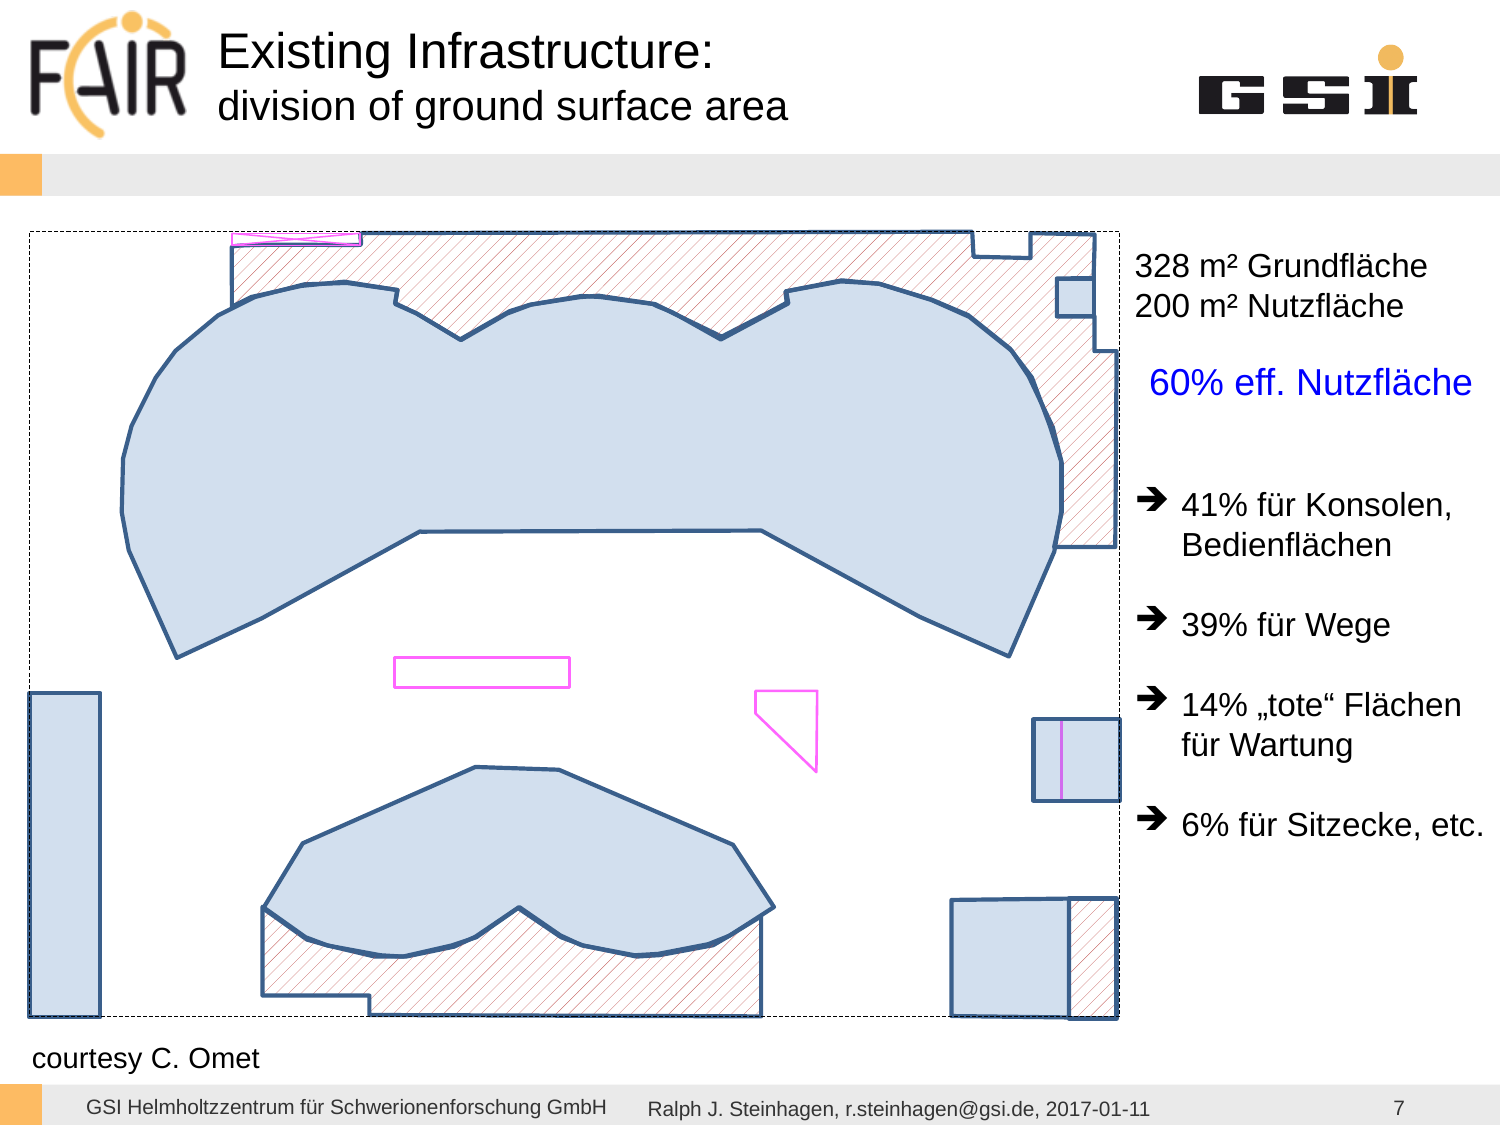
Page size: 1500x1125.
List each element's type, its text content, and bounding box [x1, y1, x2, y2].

text_box courtesy C. Omet [0, 1031, 296, 1087]
text_box [121, 231, 1117, 658]
text_box 60% eff. Nutzfläche [1134, 353, 1489, 411]
text_box [1033, 719, 1120, 801]
text_box [951, 898, 1117, 1019]
text_box [29, 692, 101, 1018]
picture [30, 9, 187, 141]
text_box [262, 766, 774, 1017]
text_box 328 m² Grundfläche 200 m² Nutzfläche 41% für Konsolen, Bedienflächen 39% für Wege 14% „tote“ Flächen für Wartung 6% für Sitzecke, etc. [1119, 236, 1500, 890]
title Existing Infrastructure: division of ground surface area [217, 0, 1186, 147]
picture [1197, 42, 1419, 117]
